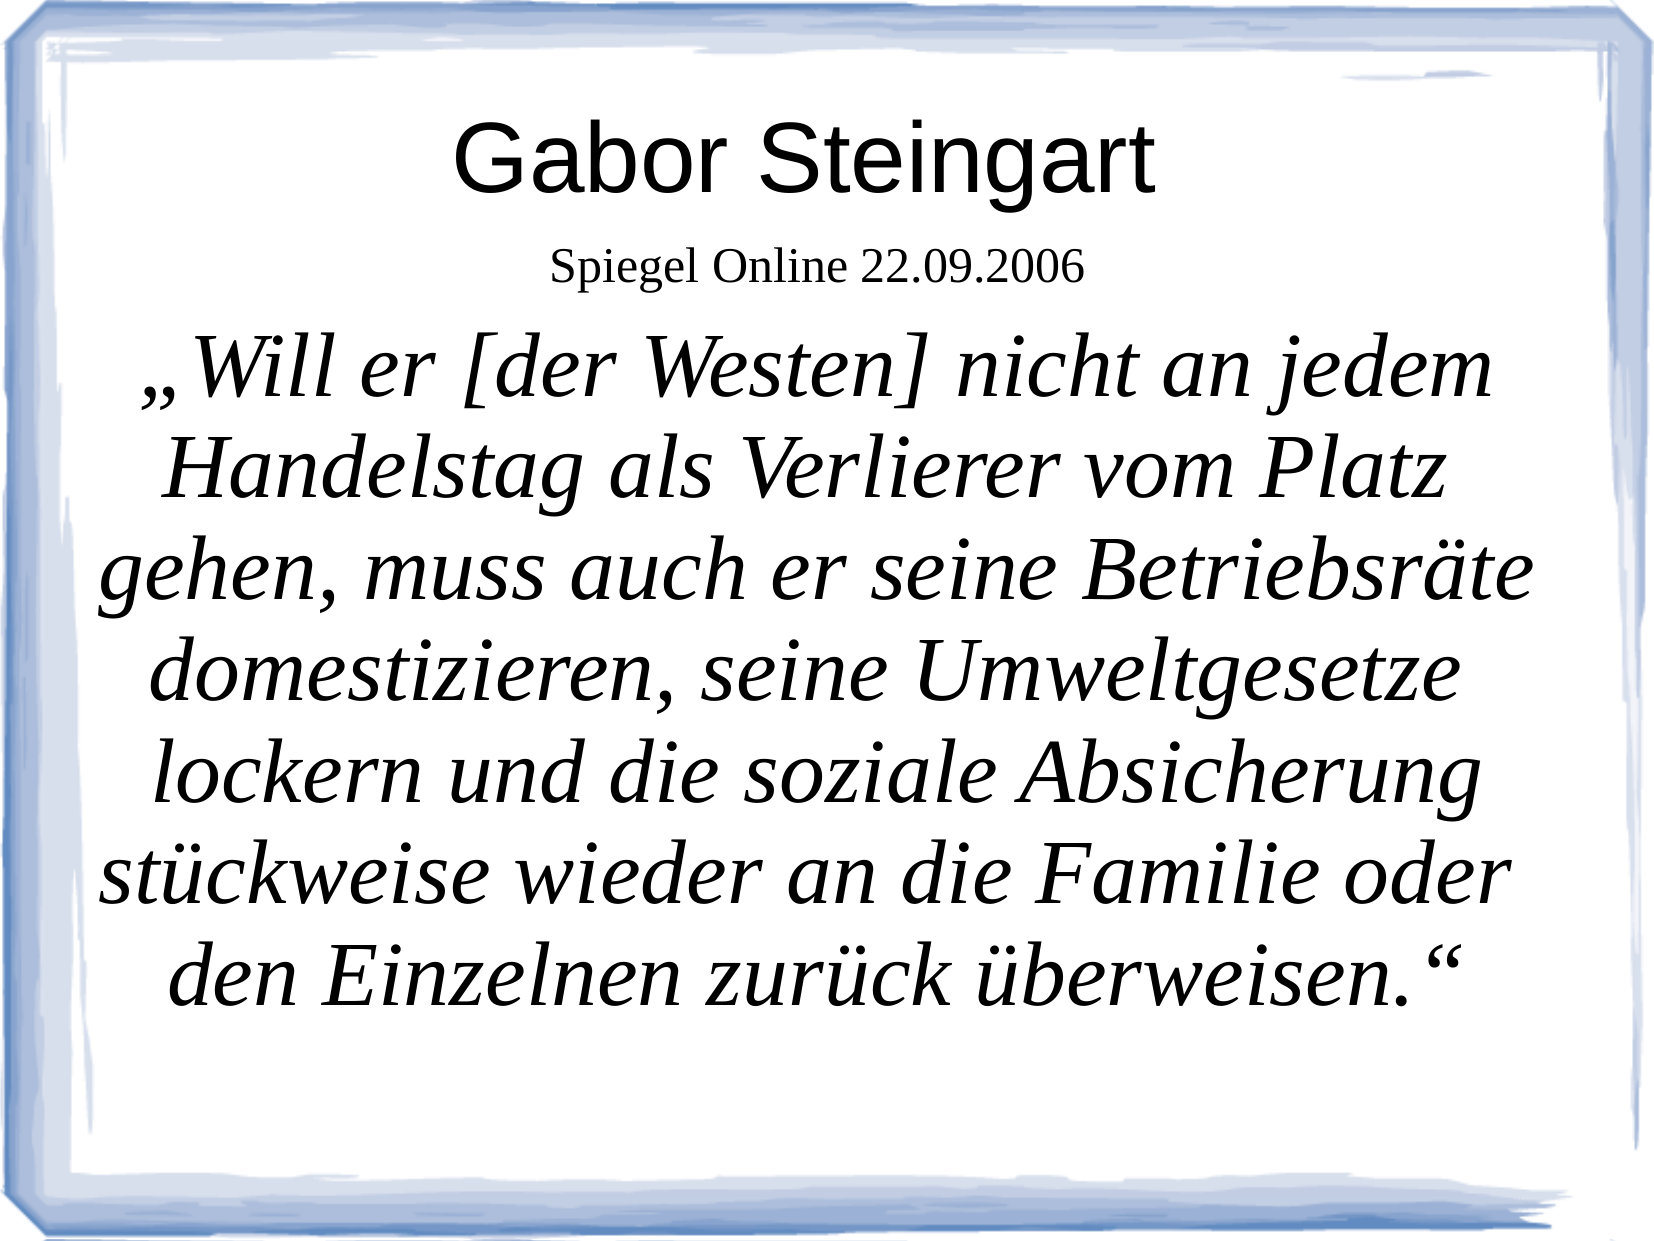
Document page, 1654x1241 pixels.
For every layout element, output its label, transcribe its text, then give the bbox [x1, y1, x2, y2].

picture [0, 0, 1654, 1241]
text_box Gabor Steingart Spiegel Online 22.09.2006 „Will er [der Westen] nicht an jedem Handelstag als Verlierer vom Platz gehen, muss auch er seine Betriebsräte domestizieren, seine Umweltgesetze lockern und die soziale Absicherung stückweise wieder an die Familie oder den Einzelnen zurück überweisen.“ [64, 94, 1571, 1033]
